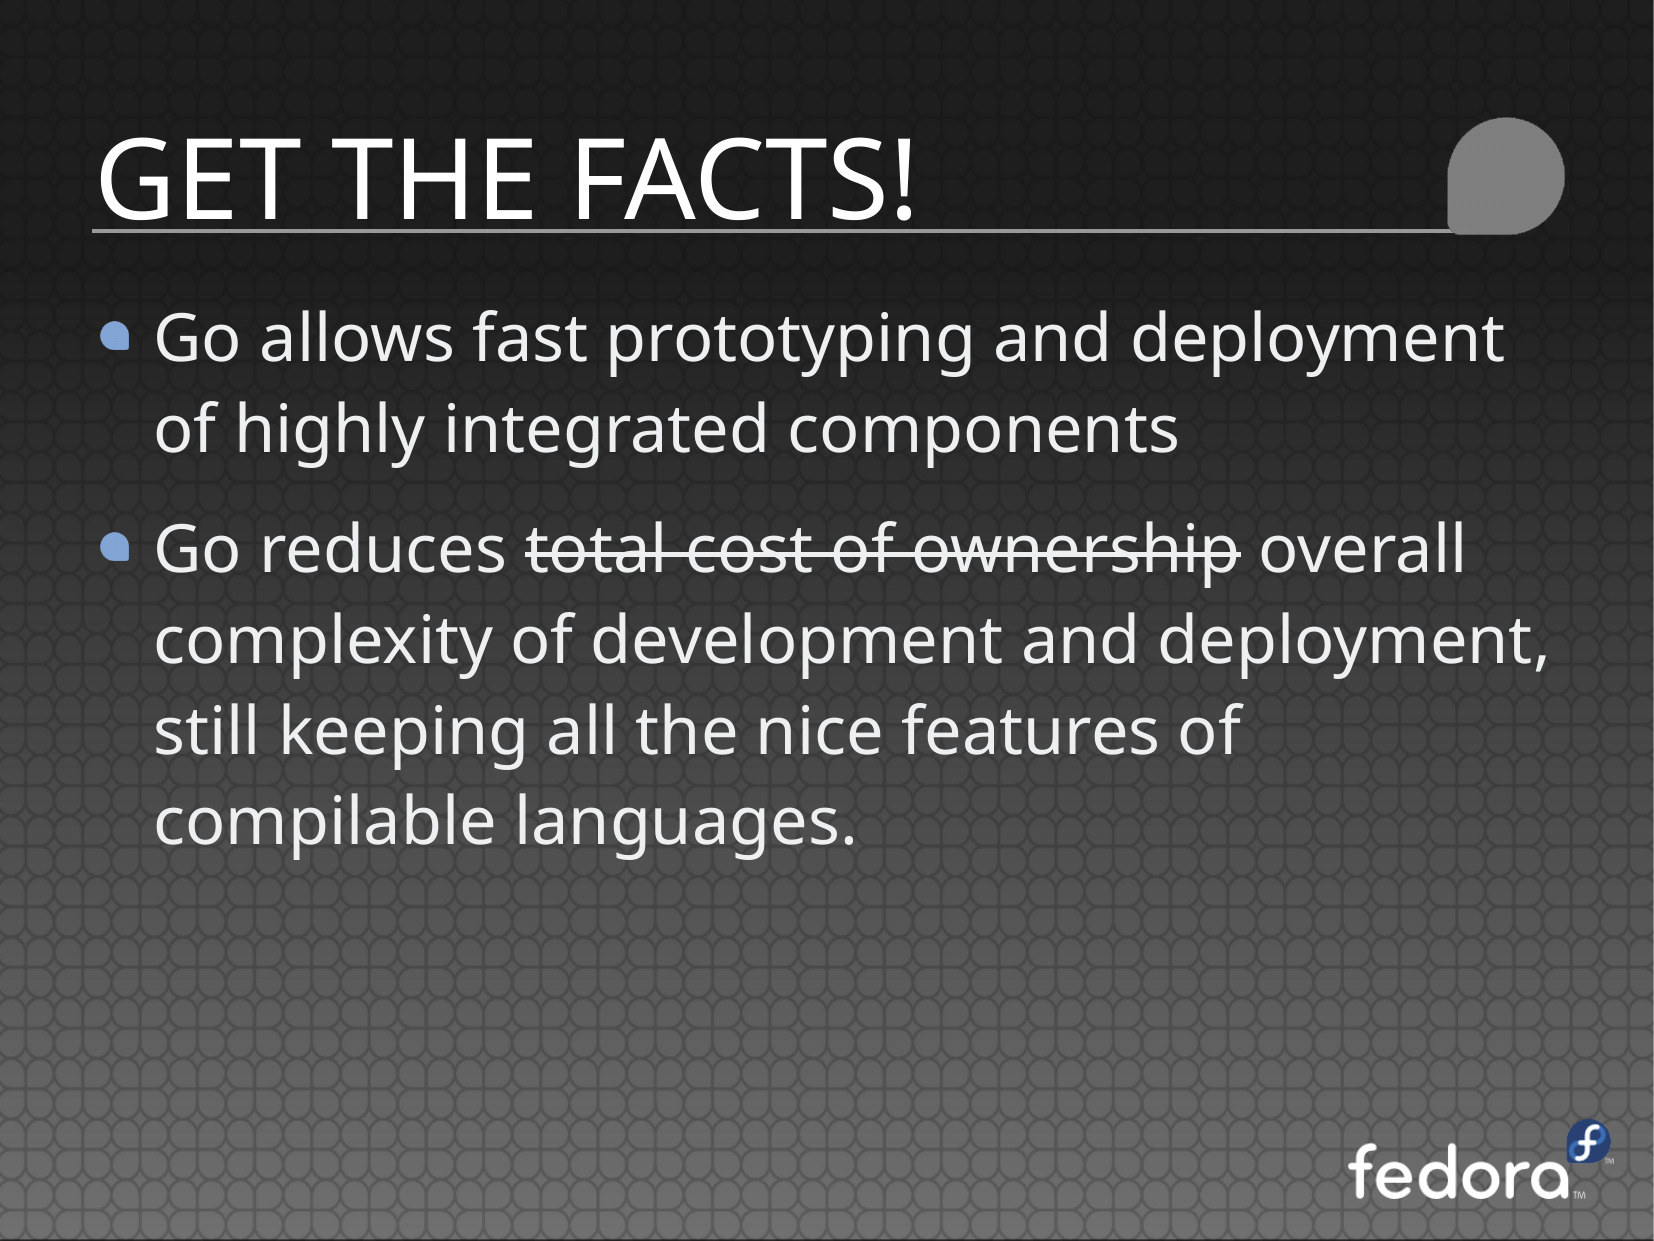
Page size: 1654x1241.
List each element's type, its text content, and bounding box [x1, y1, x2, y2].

picture [0, 0, 1654, 1241]
title GET THE FACTS! [94, 100, 1426, 251]
list Go allows fast prototyping and deployment of highly integrated components Go reduces total cost of ownership overall complexity of development and deployment, still keeping all the nice features of compilable languages. [82, 290, 1571, 1094]
